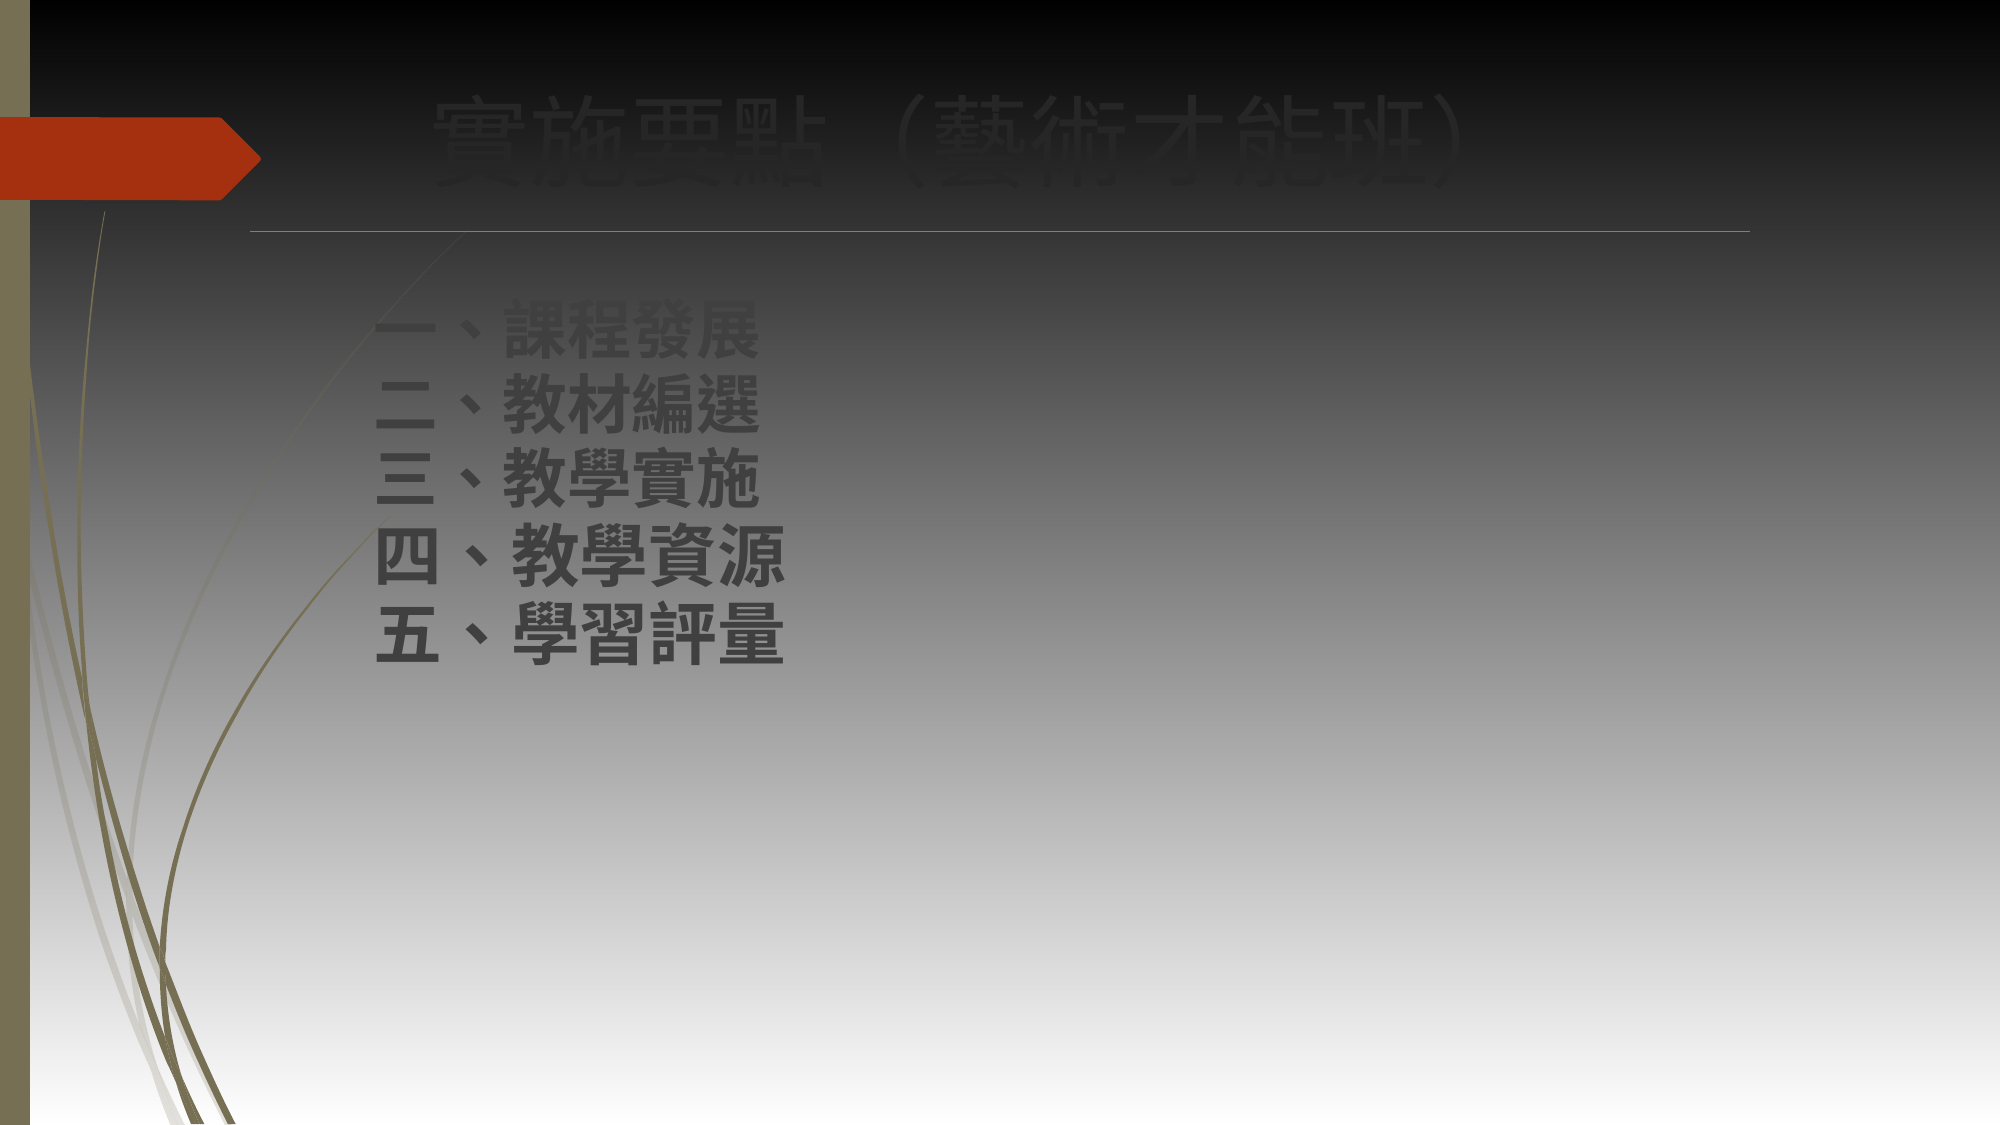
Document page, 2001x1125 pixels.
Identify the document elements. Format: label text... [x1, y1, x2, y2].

list 一、課程發展 二、教材編選 三、教學實施 四、教學資源 五、學習評量 [358, 205, 1765, 1013]
title 實施要點（藝術才能班） [385, 73, 1574, 205]
